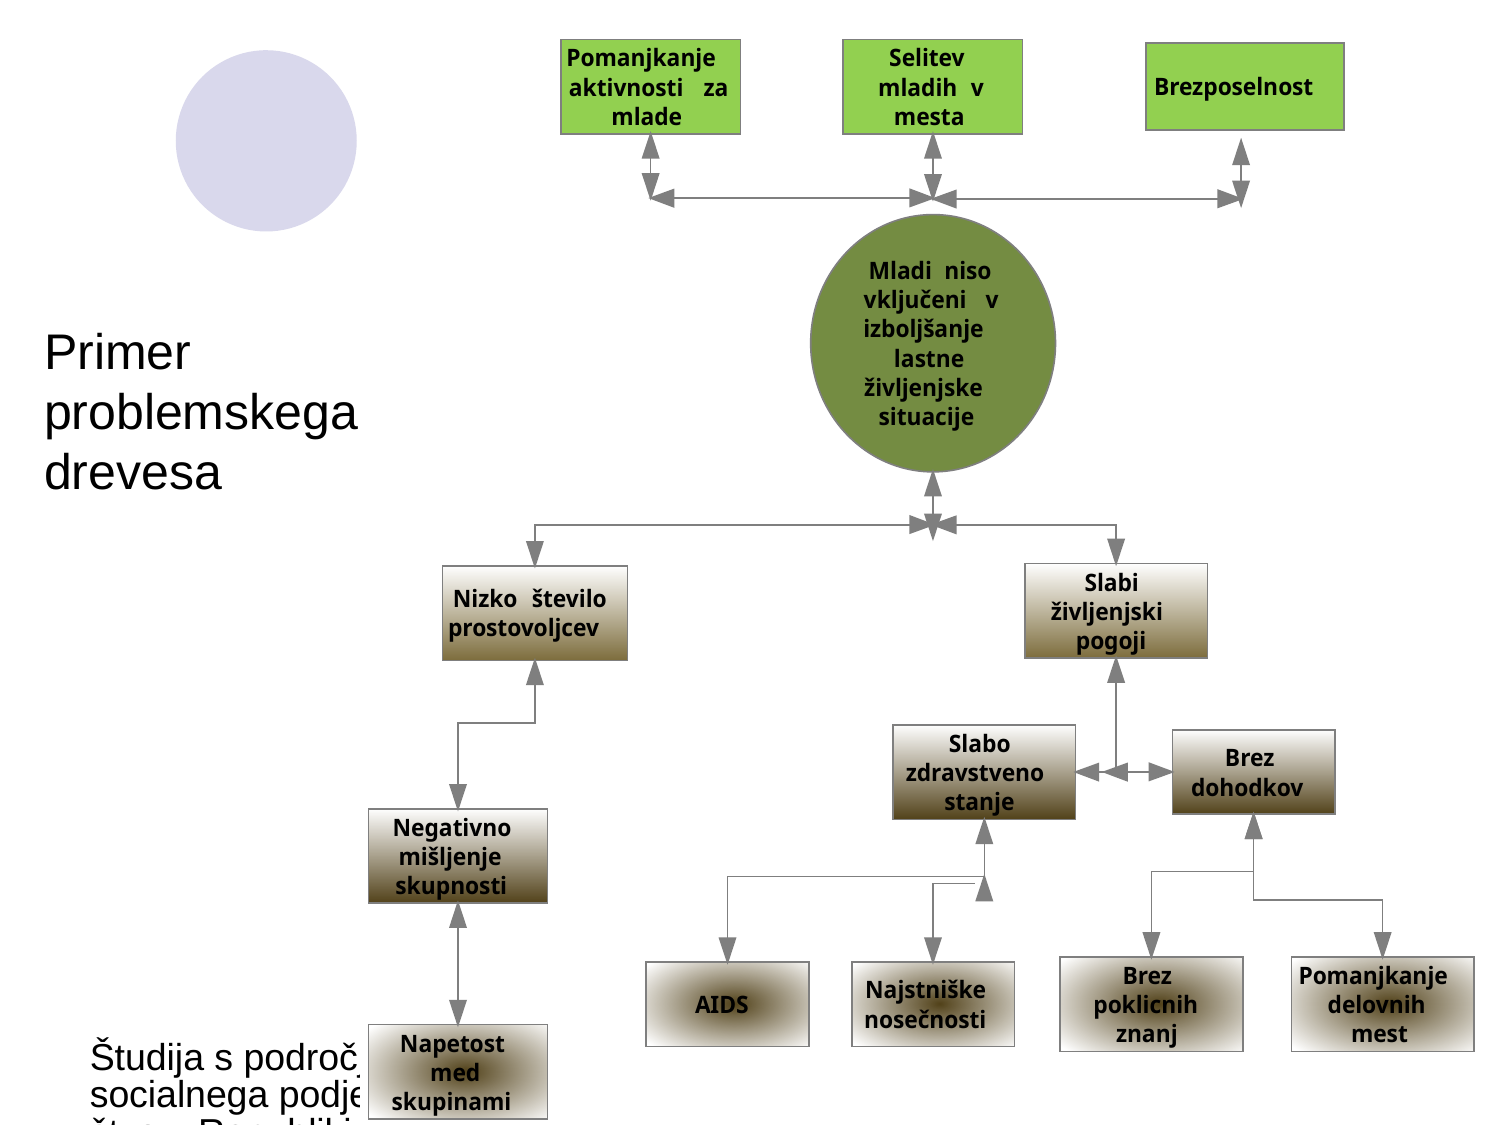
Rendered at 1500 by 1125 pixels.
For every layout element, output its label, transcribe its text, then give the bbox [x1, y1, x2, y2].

picture [360, 31, 1500, 1125]
title Primer problemskega drevesa [29, 290, 360, 528]
